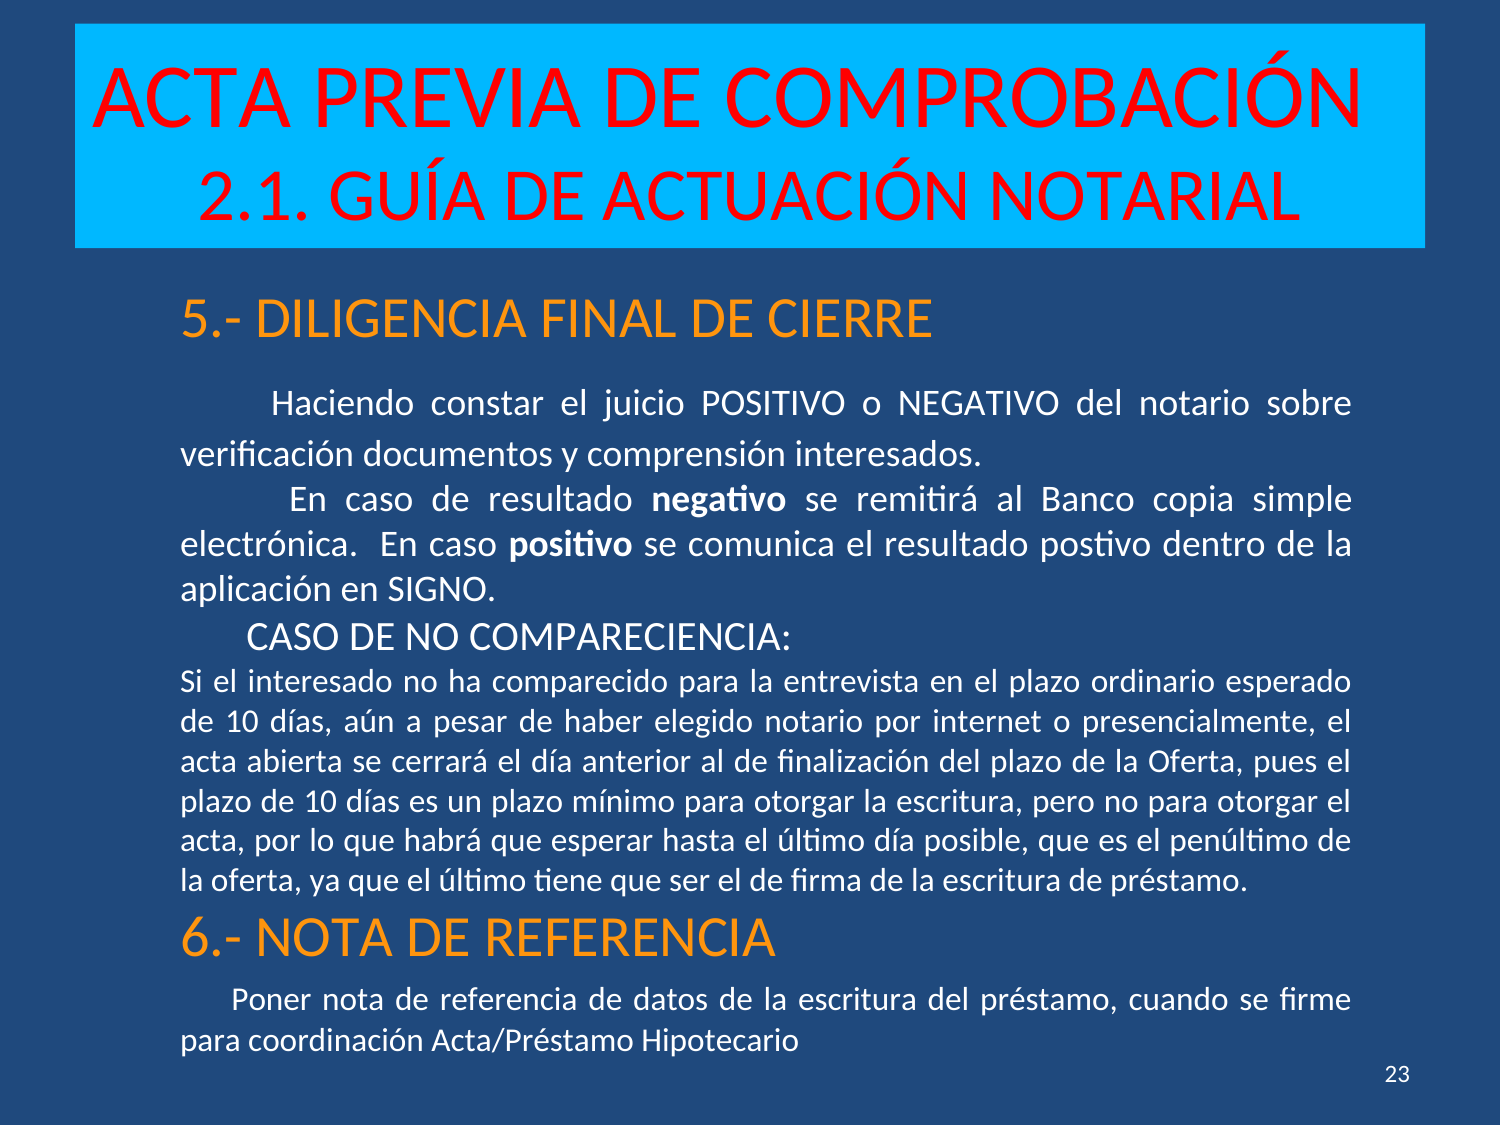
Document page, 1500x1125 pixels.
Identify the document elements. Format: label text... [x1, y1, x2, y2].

text_box ACTA PREVIA DE COMPROBACIÓN 2.1. GUÍA DE ACTUACIÓN NOTARIAL [75, 23, 1426, 249]
text_box <número> [1074, 1042, 1426, 1103]
text_box 5.- DILIGENCIA FINAL DE CIERRE Haciendo constar el juicio POSITIVO o NEGATIVO del notario sobre verificación documentos y comprensión interesados. En caso de resultado negativo se remitirá al Banco copia simple electrónica. En caso positivo se comunica el resultado postivo dentro de la aplicación en SIGNO. CASO DE NO COMPARECIENCIA: Si el interesado no ha comparecido para la entrevista en el plazo ordinario esperado de 10 días, aún a pesar de haber elegido notario por internet o presencialmente, el acta abierta se cerrará el día anterior al de finalización del plazo de la Oferta, pues el plazo de 10 días es un plazo mínimo para otorgar la escritura, pero no para otorgar el acta, por lo que habrá que esperar hasta el último día posible, que es el penúltimo de la oferta, ya que el último tiene que ser el de firma de la escritura de préstamo. 6.- NOTA DE REFERENCIA Poner nota de referencia de datos de la escritura del préstamo, cuando se firme para coordinación Acta/Préstamo Hipotecario [165, 271, 1369, 927]
